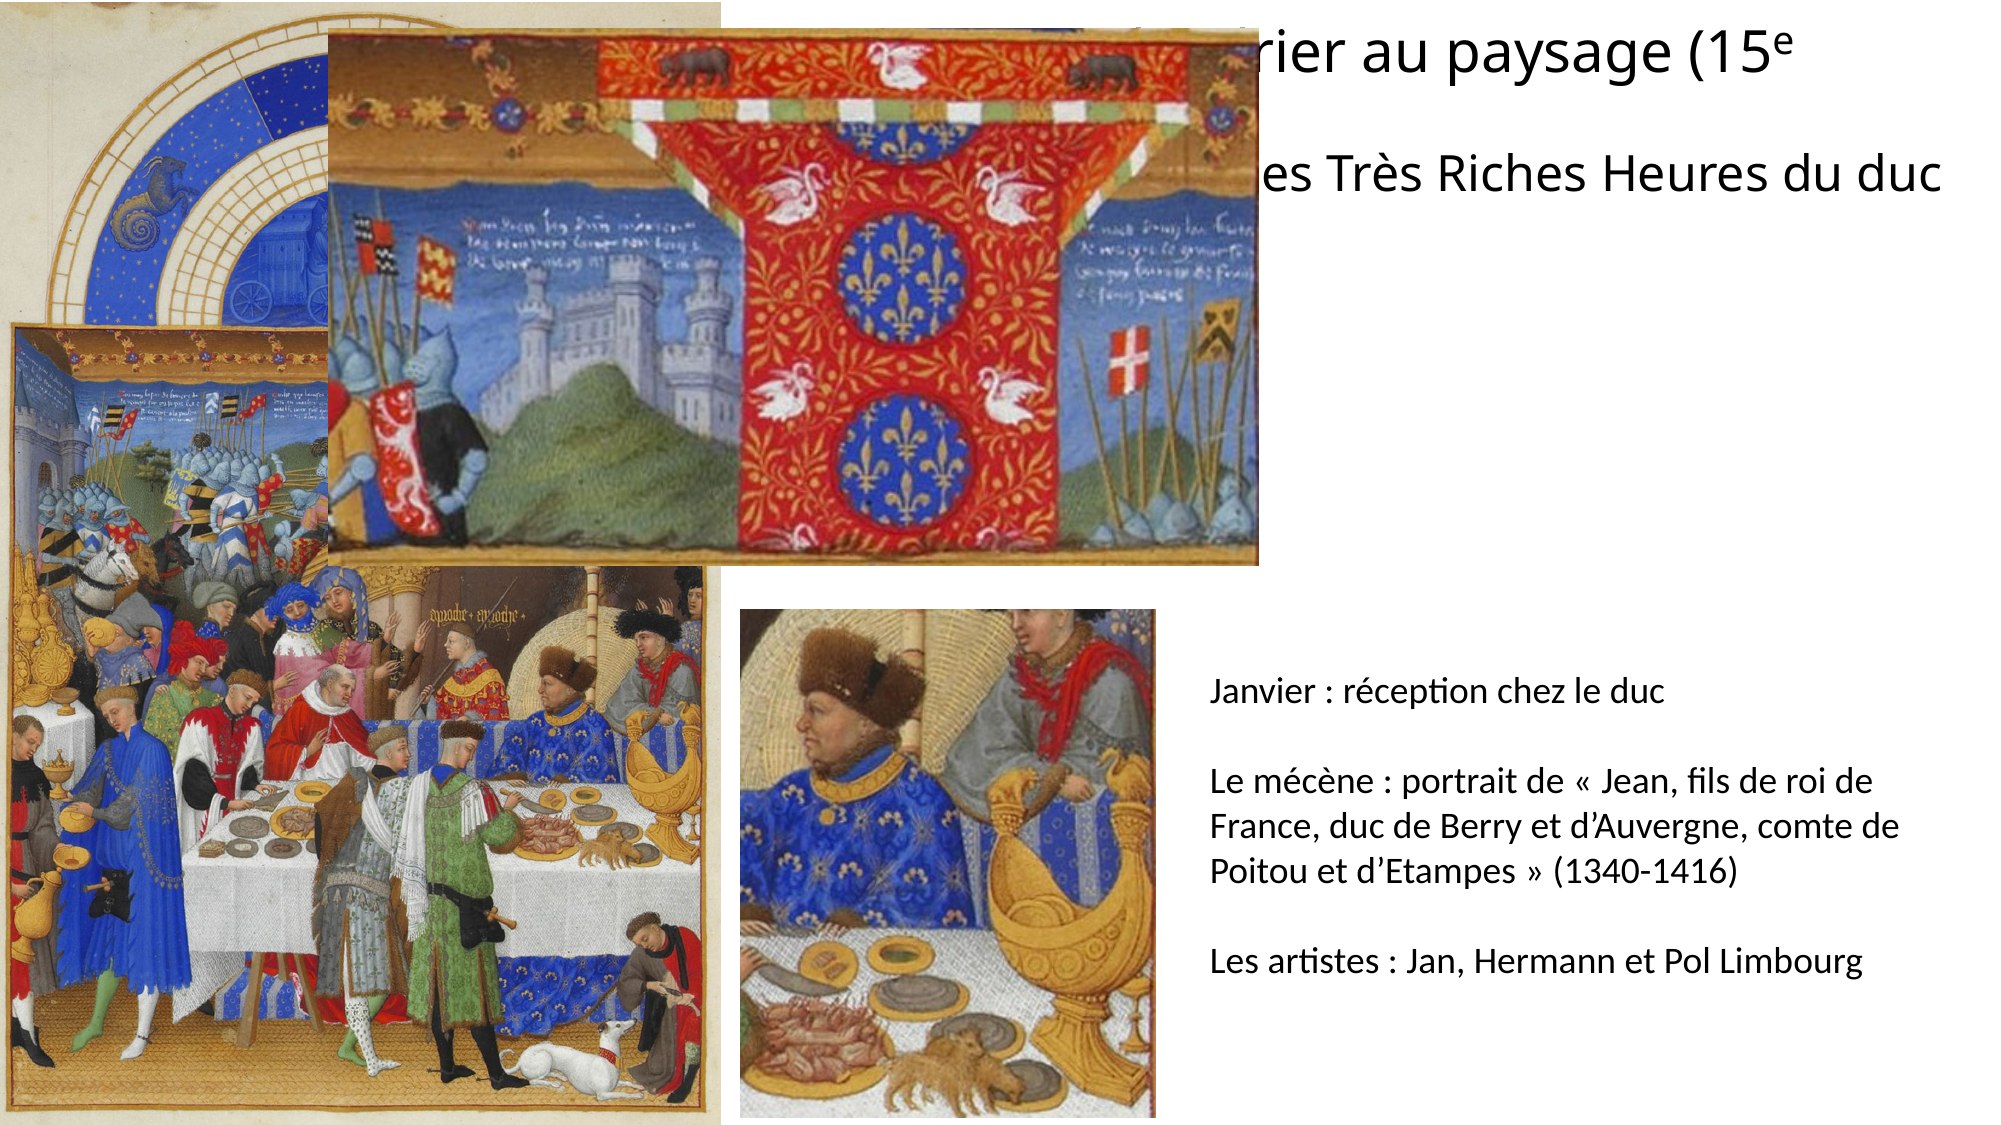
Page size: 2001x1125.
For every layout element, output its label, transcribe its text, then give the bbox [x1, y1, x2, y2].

picture [740, 609, 1161, 1118]
text_box 3. Du calendrier au paysage (15e siècle) Le calendrier des Très Riches Heures du duc de Berry [897, 14, 1992, 211]
text_box Janvier : réception chez le duc Le mécène : portrait de « Jean, fils de roi de France, duc de Berry et d’Auvergne, comte de Poitou et d’Etampes » (1340-1416) Les artistes : Jan, Hermann et Pol Limbourg [1195, 658, 1975, 992]
picture [0, 2, 1259, 1125]
